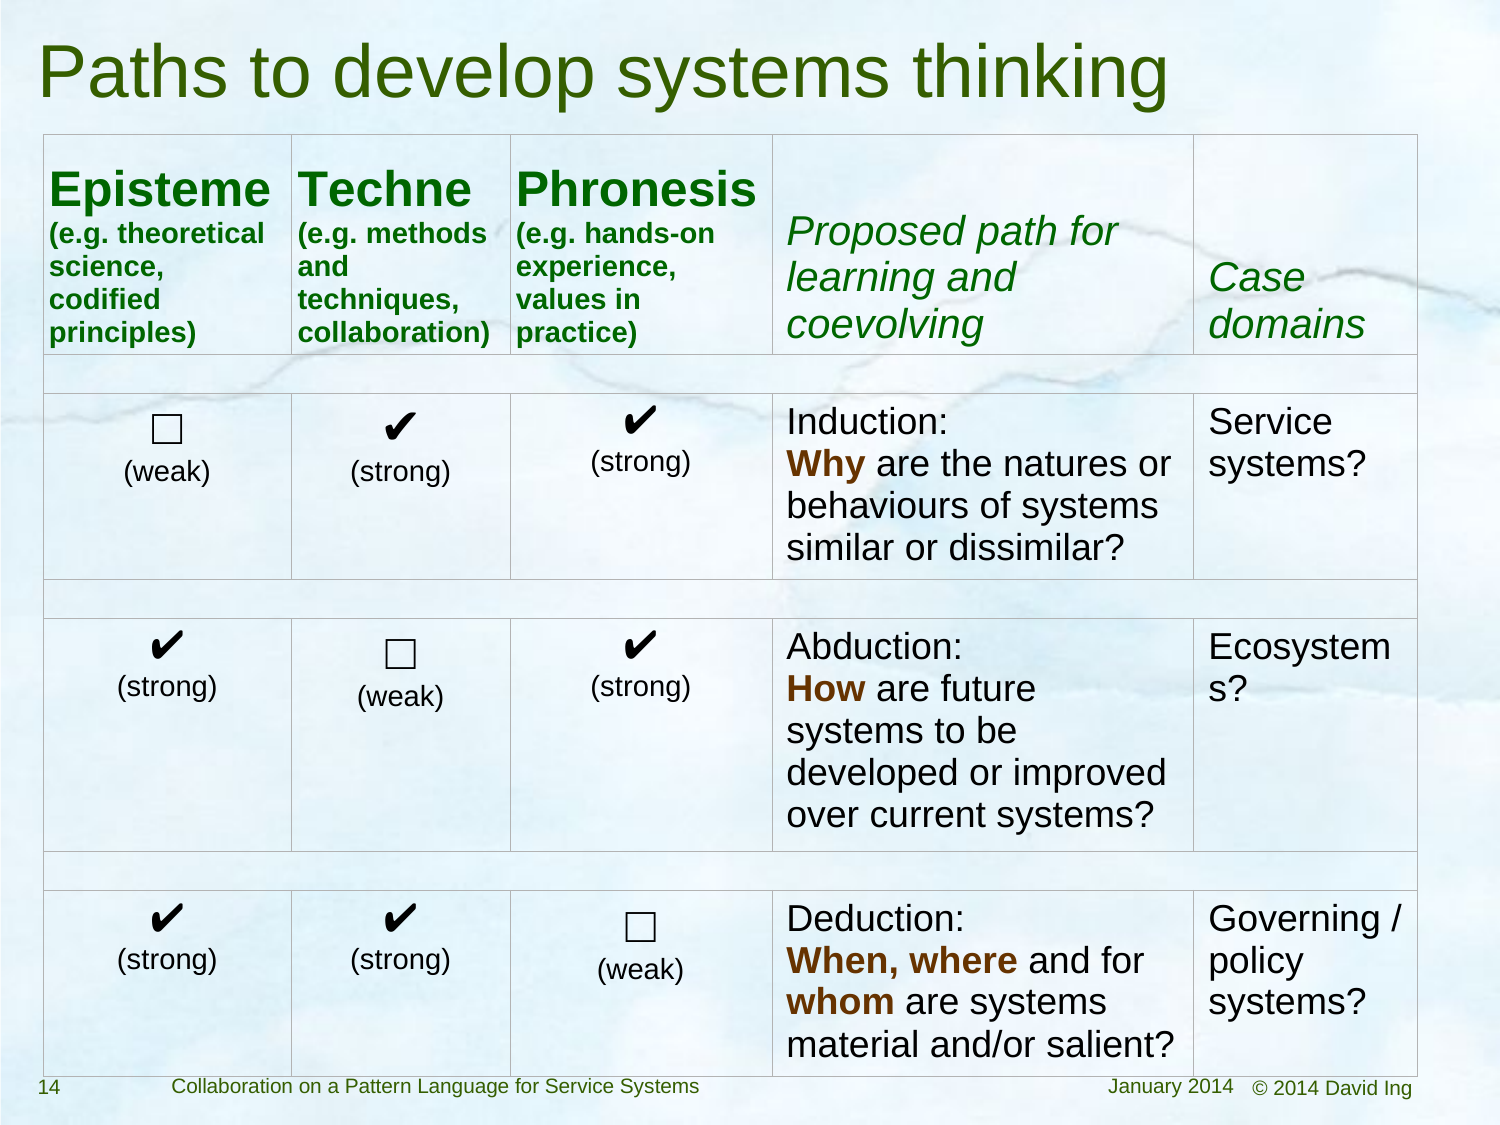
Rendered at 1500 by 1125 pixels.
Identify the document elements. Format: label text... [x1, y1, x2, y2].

table_cell Abduction: How are future systems to be developed or improved over current systems? [773, 619, 1193, 851]
table_cell Deduction: When, where and for whom are systems material and/or salient? [773, 891, 1193, 1076]
title Paths to develop systems thinking [37, 37, 1463, 152]
table_cell Governing / policy systems? [1194, 891, 1417, 1076]
table_cell □ (weak) [44, 394, 291, 579]
table_cell □ (weak) [292, 619, 510, 851]
table_cell Service systems? [1194, 394, 1417, 579]
table_header Phronesis (e.g. hands-on experience, values in practice) [511, 135, 772, 354]
table_cell ✔ (strong) [511, 619, 772, 851]
table_cell ✔ (strong) [44, 619, 291, 851]
table_header Episteme (e.g. theoretical science, codified principles) [44, 135, 291, 354]
table_cell □ (weak) [511, 891, 772, 1076]
table_cell [44, 852, 1417, 890]
table_cell [44, 355, 1417, 393]
table_cell ✔ (strong) [292, 394, 510, 579]
table_cell ✔ (strong) [292, 891, 510, 1076]
table_header Proposed path for learning and coevolving [773, 135, 1193, 354]
table_cell [44, 580, 1417, 618]
table_cell Induction: Why are the natures or behaviours of systems similar or dissimilar? [773, 394, 1193, 579]
table_cell ✔ (strong) [44, 891, 291, 1076]
table_header Case domains [1194, 135, 1417, 354]
table_cell Ecosystems? [1194, 619, 1417, 851]
picture [0, 0, 1500, 1125]
table_cell ✔ (strong) [511, 394, 772, 579]
table_header Techne (e.g. methods and techniques, collaboration) [292, 135, 510, 354]
